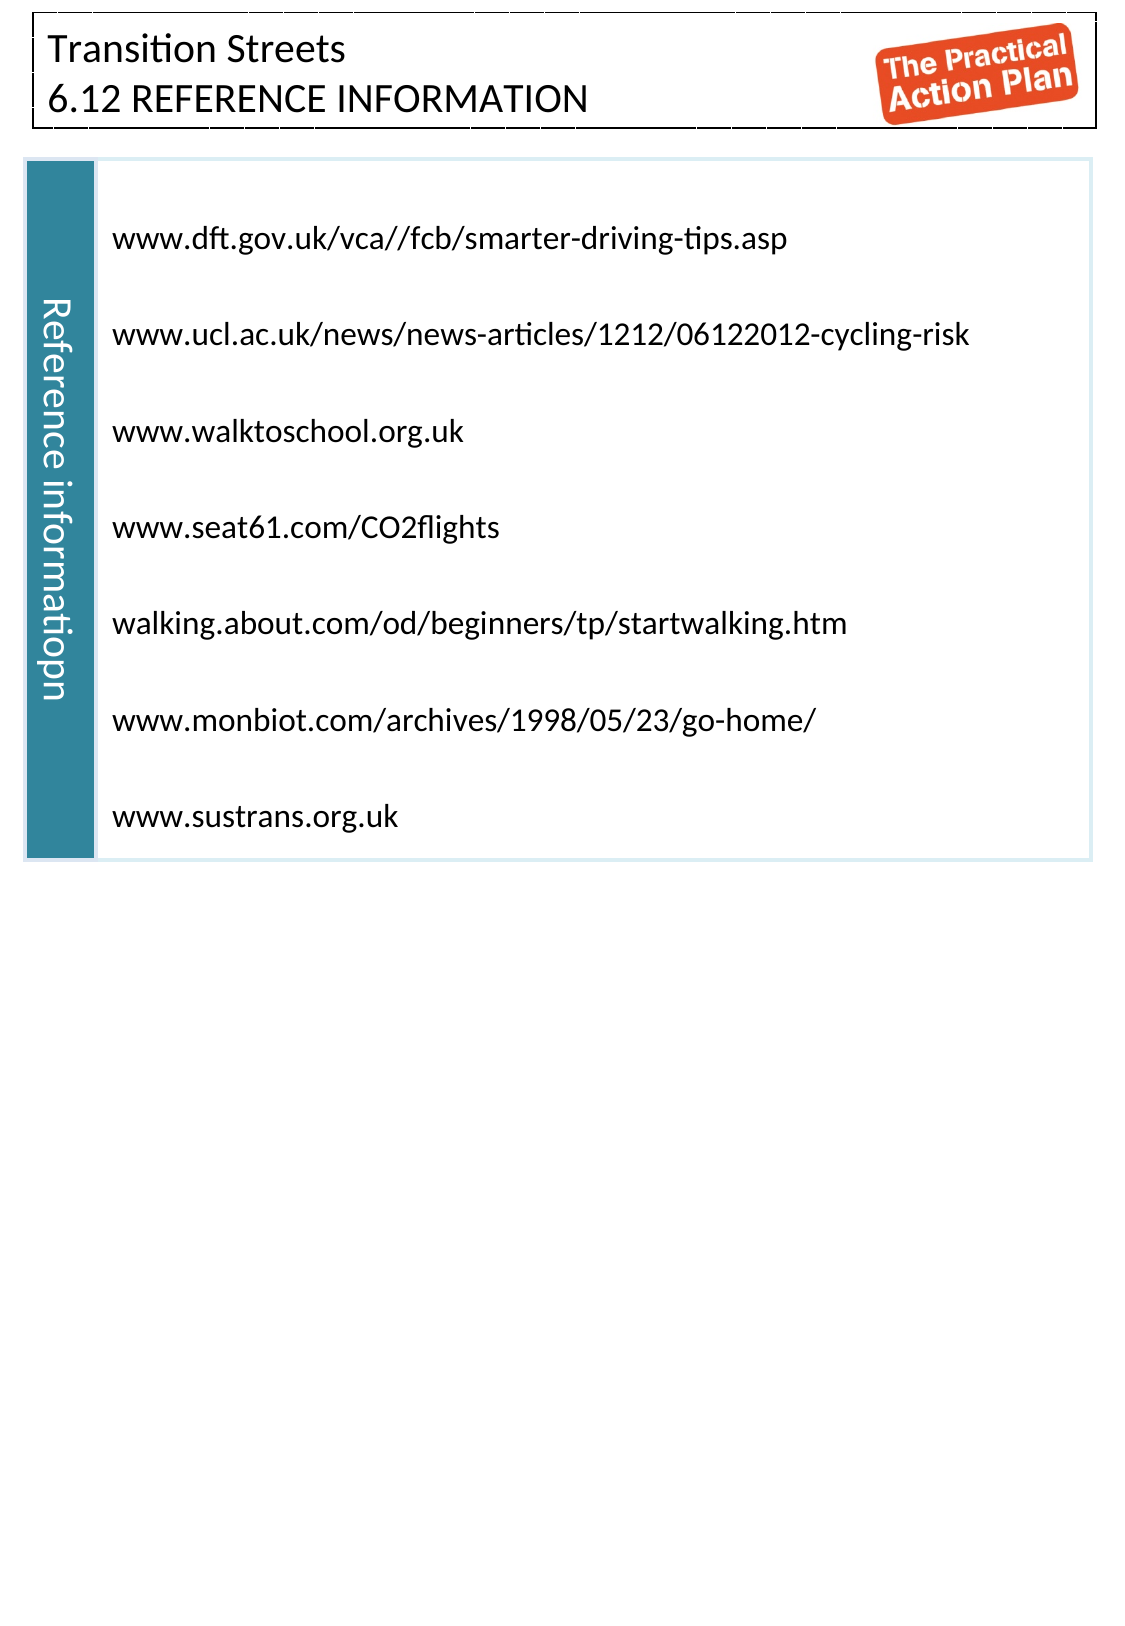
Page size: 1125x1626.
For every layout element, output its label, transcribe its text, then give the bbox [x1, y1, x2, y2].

text_box Reference informatiopn [24, 159, 96, 860]
list www.dft.gov.uk/vca//fcb/smarter-driving-tips.asp www.ucl.ac.uk/news/news-articles/1212/06122012-cycling-risk www.walktoschool.org.uk www.seat61.com/CO2flights walking.about.com/od/beginners/tp/startwalking.htm www.monbiot.com/archives/1998/05/23/go-home/ www.sustrans.org.uk [96, 159, 1092, 860]
text_box Transition Streets 6.12 REFERENCE INFORMATION [32, 12, 1096, 129]
